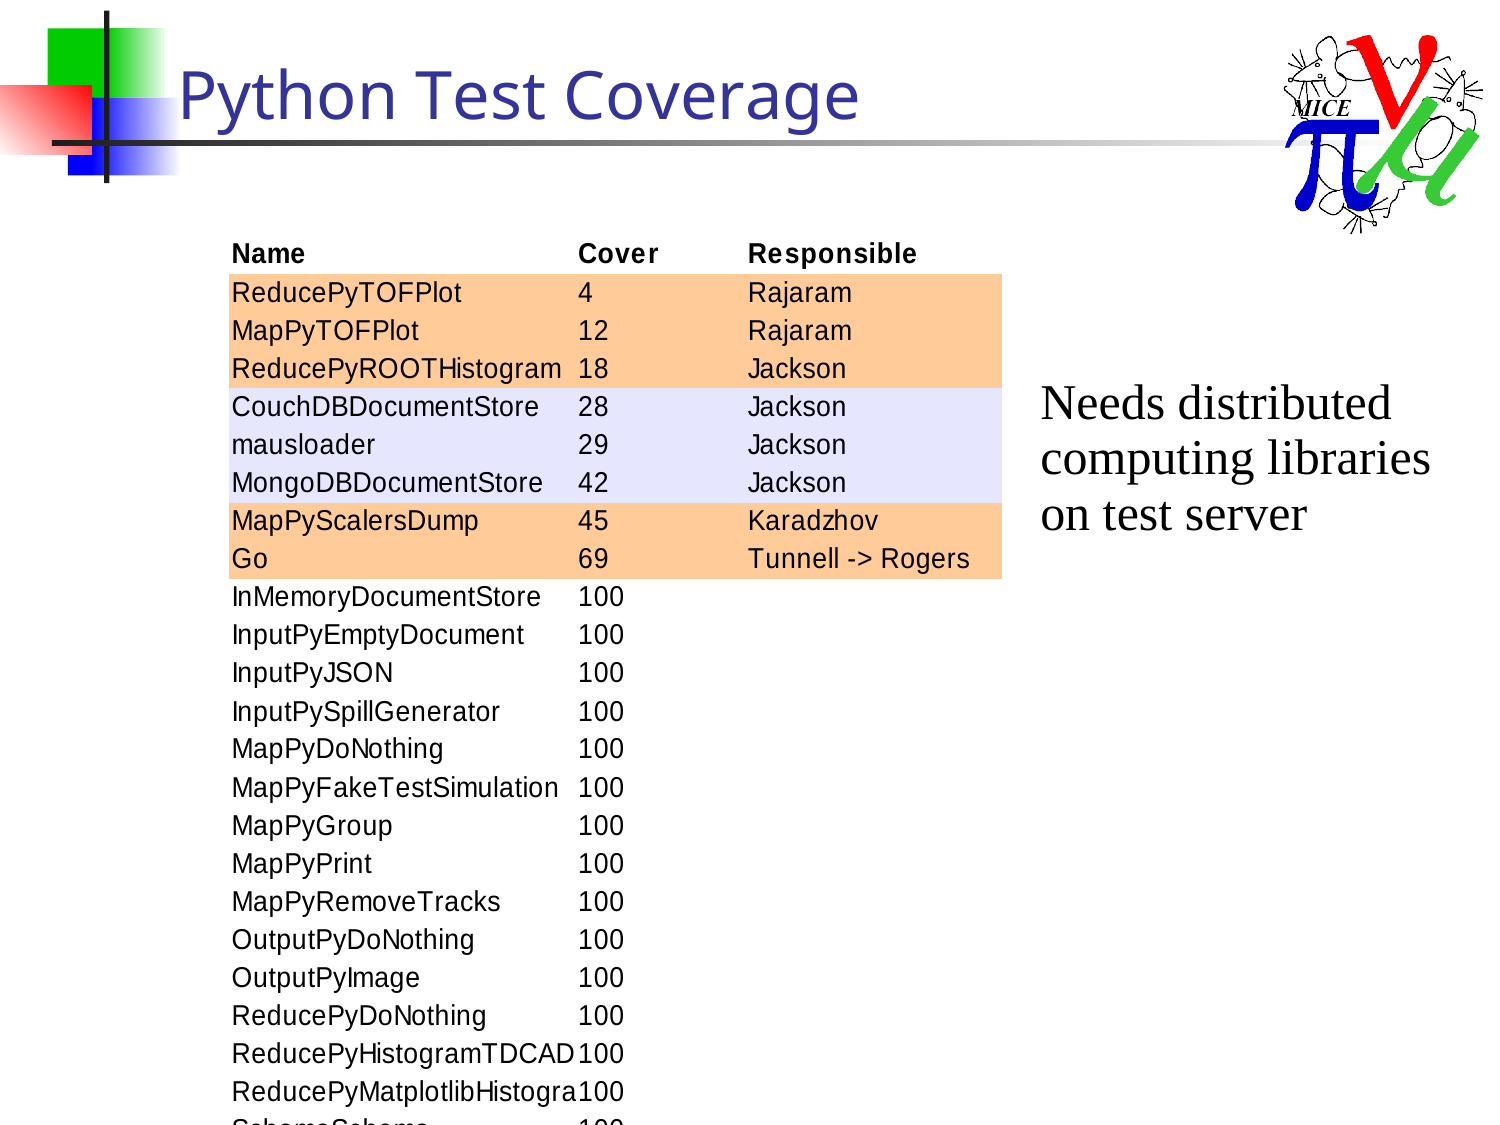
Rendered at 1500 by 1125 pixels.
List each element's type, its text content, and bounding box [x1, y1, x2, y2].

title Python Test Coverage [162, 0, 1441, 188]
picture [1264, 5, 1500, 251]
chart [228, 236, 1005, 1125]
text_box Needs distributed computing libraries on test server [1025, 367, 1494, 549]
